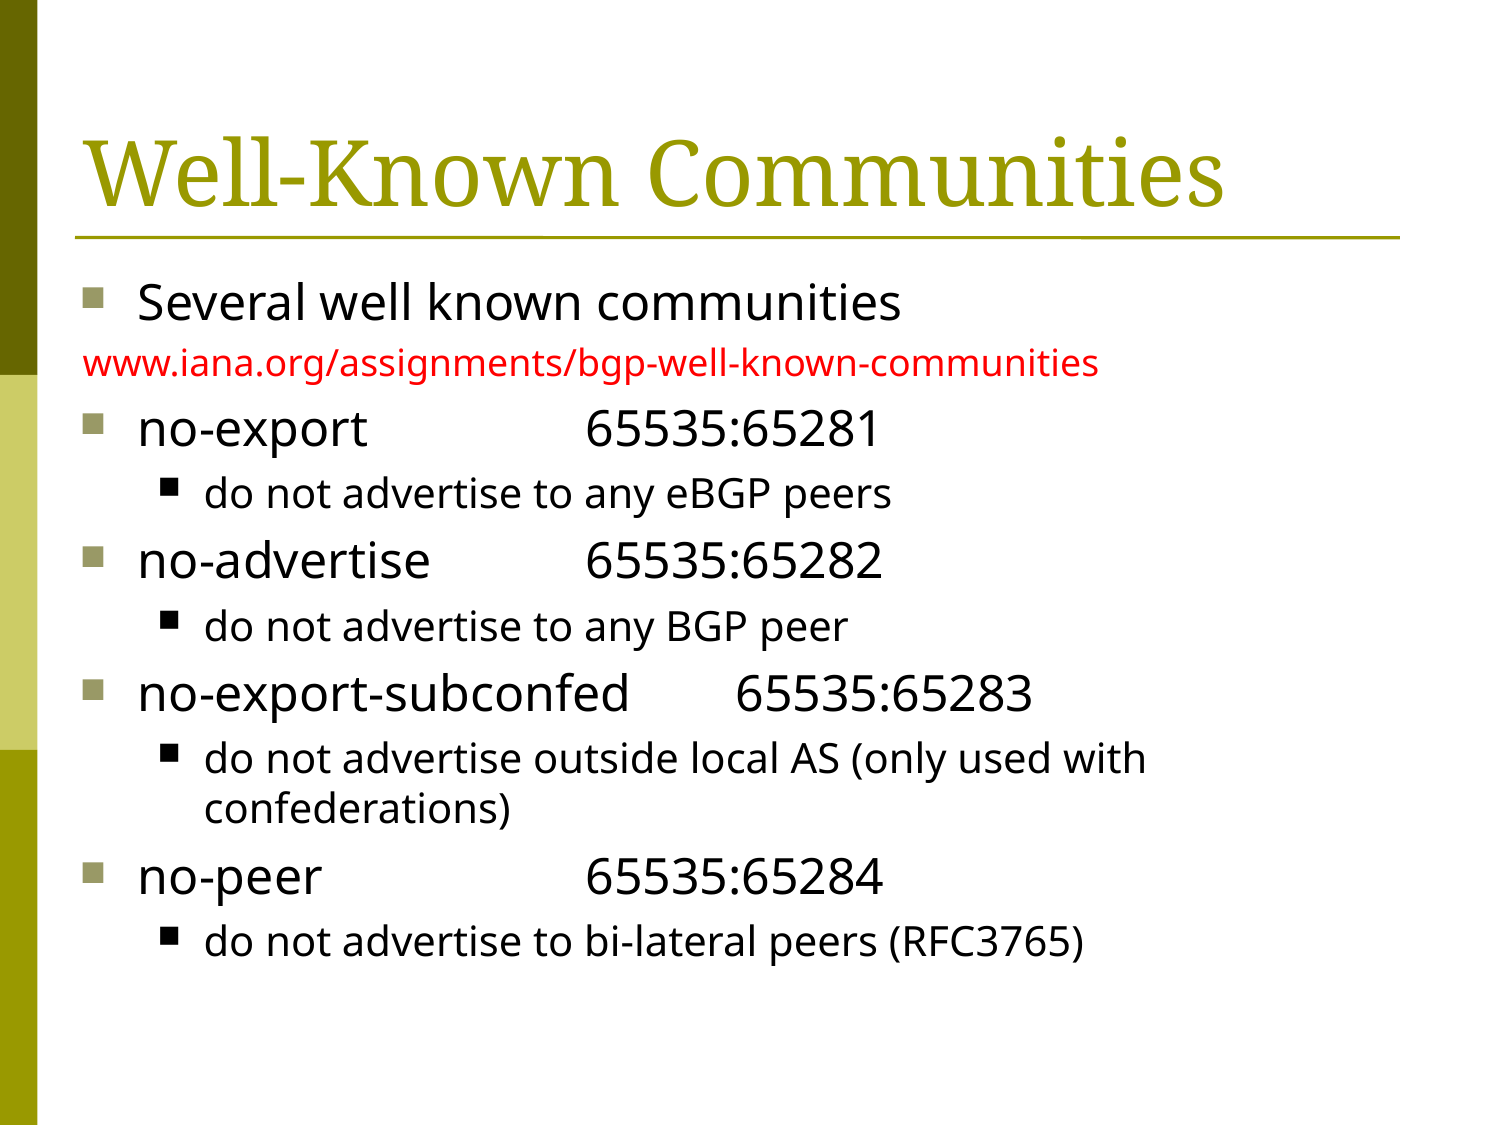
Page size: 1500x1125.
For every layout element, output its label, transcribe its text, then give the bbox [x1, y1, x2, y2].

subtitle Several well known communities www.iana.org/assignments/bgp-well-known-communities no-export 65535:65281 do not advertise to any eBGP peers no-advertise 65535:65282 do not advertise to any BGP peer no-export-subconfed 65535:65283 do not advertise outside local AS (only used with confederations) no-peer 65535:65284 do not advertise to bi-lateral peers (RFC3765) [75, 262, 1425, 1006]
title Well-Known Communities [75, 45, 1425, 233]
